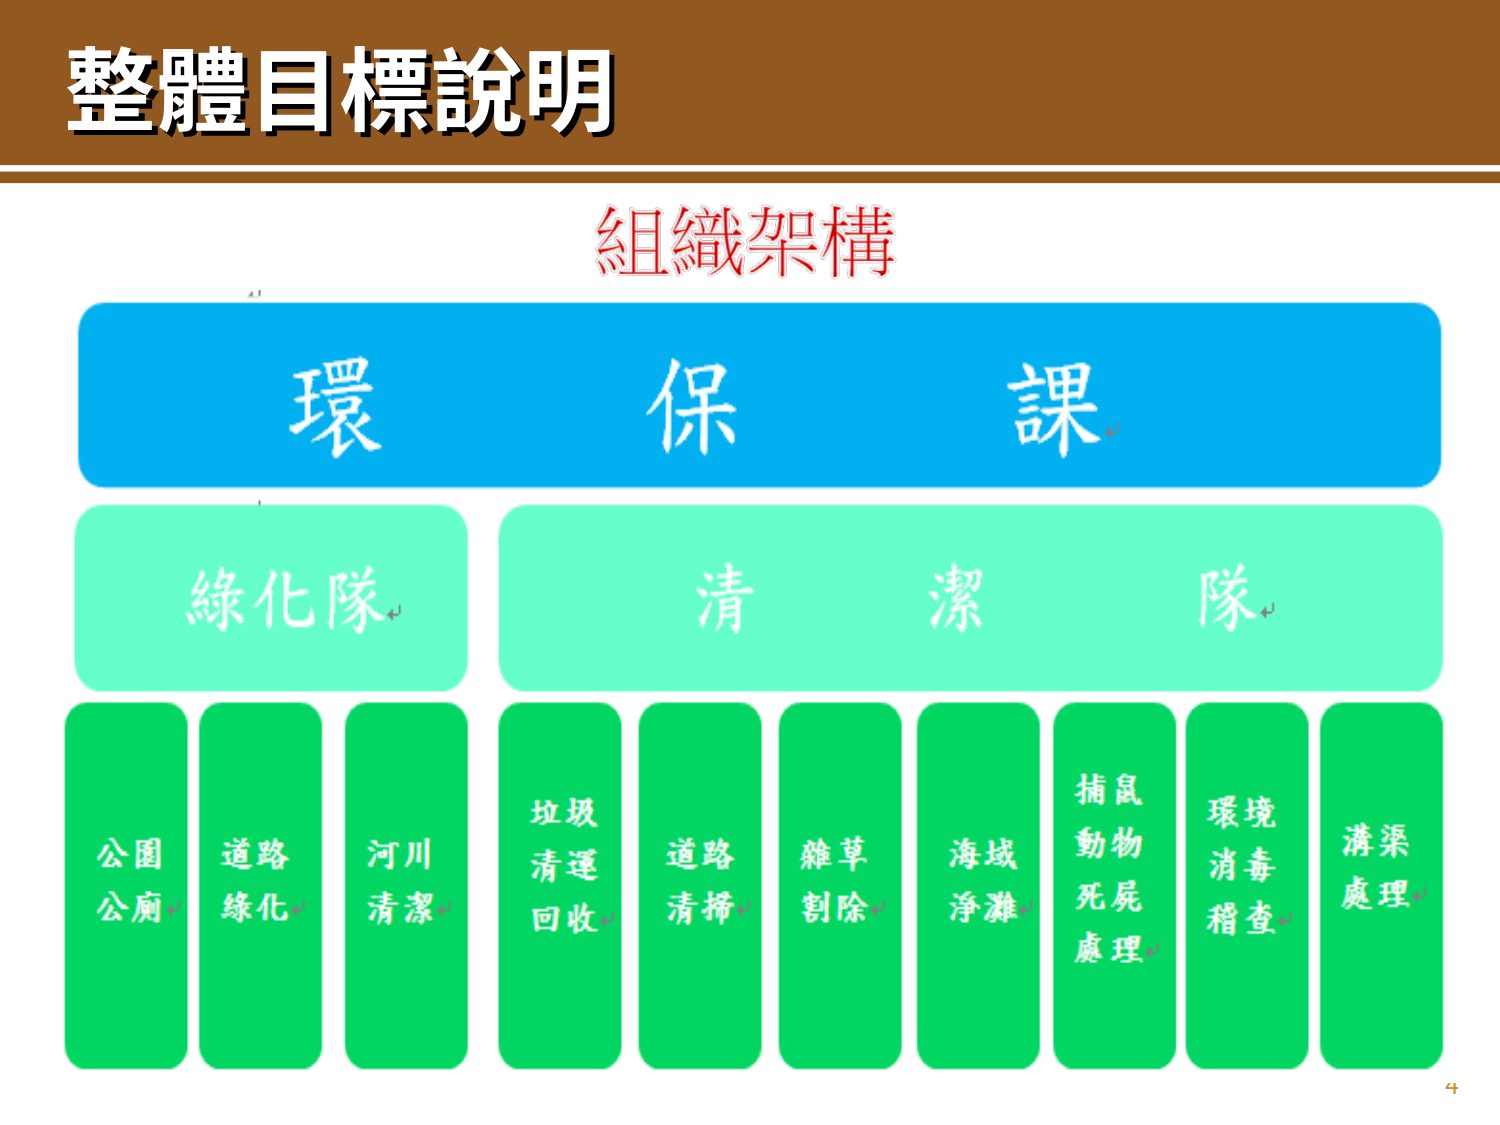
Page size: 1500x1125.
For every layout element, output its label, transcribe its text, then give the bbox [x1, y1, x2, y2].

picture [23, 184, 1500, 1083]
title 整體目標說明 [50, 19, 1476, 157]
text_box <編號> [1350, 1083, 1475, 1103]
